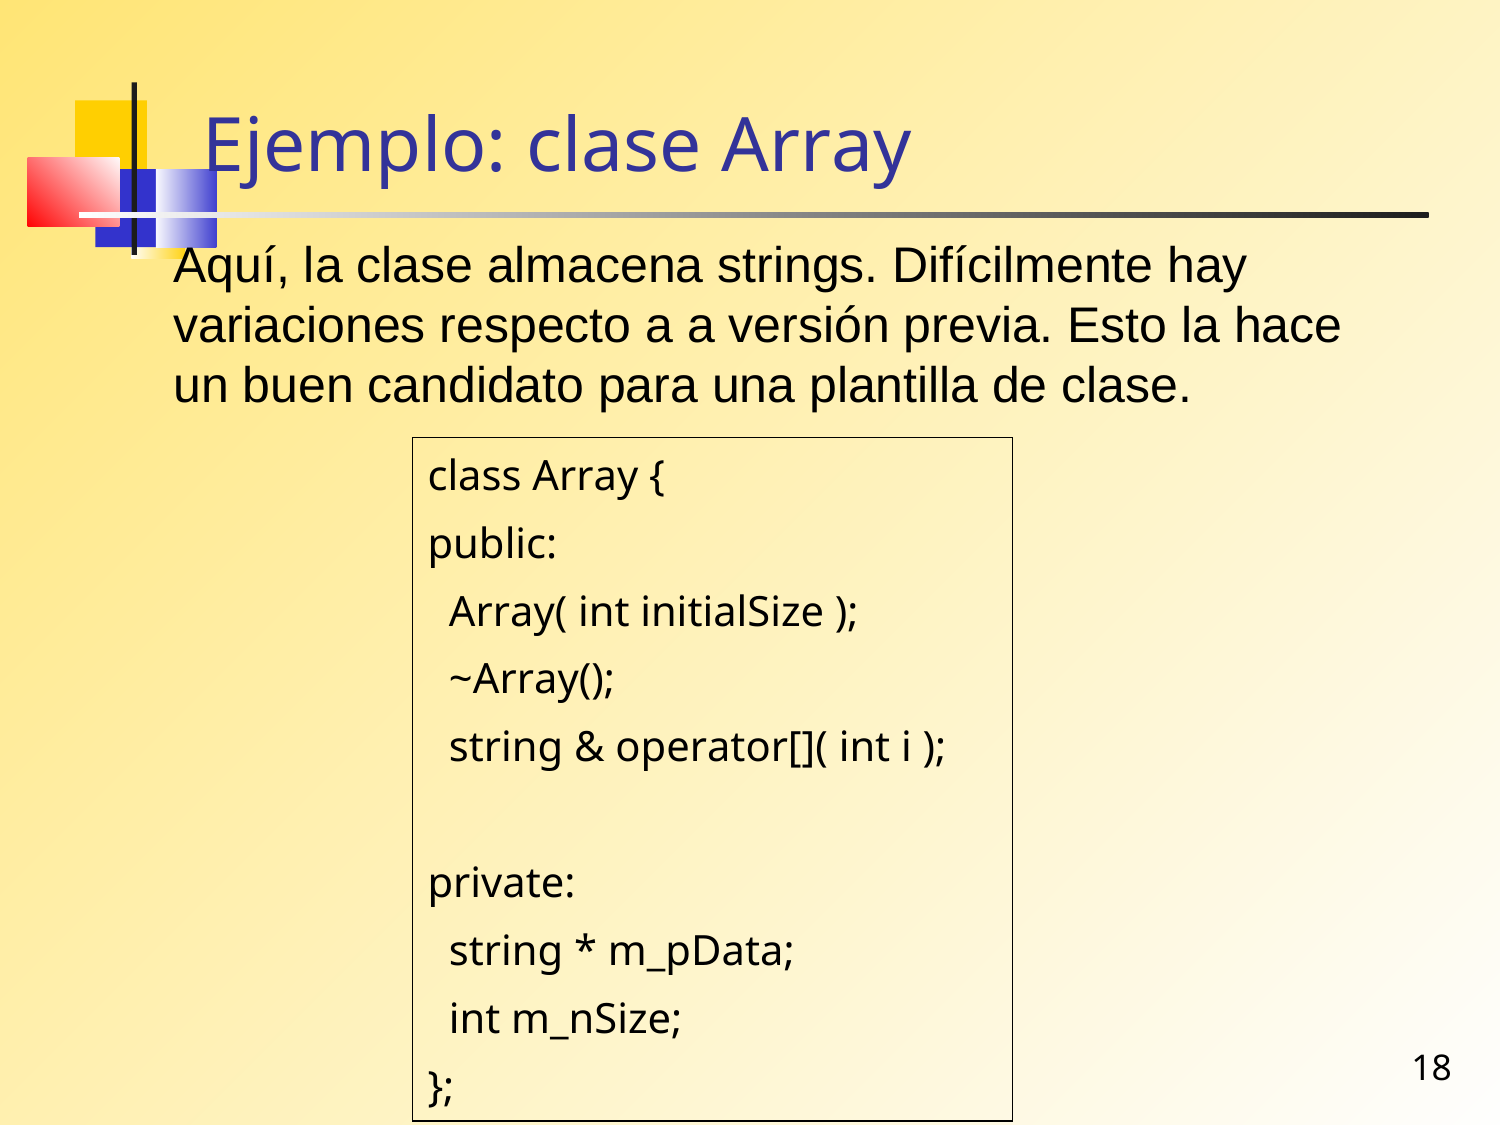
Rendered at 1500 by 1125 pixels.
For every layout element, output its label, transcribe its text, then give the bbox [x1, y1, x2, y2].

title Ejemplo: clase Array [187, 37, 1466, 201]
text_box Aquí, la clase almacena strings. Difícilmente hay variaciones respecto a a versión previa. Esto la hace un buen candidato para una plantilla de clase. [149, 224, 1388, 421]
list class Array { public: Array( int initialSize ); ~Array(); string & operator[]( int i ); private: string * m_pData; int m_nSize; }; [412, 437, 1013, 1088]
